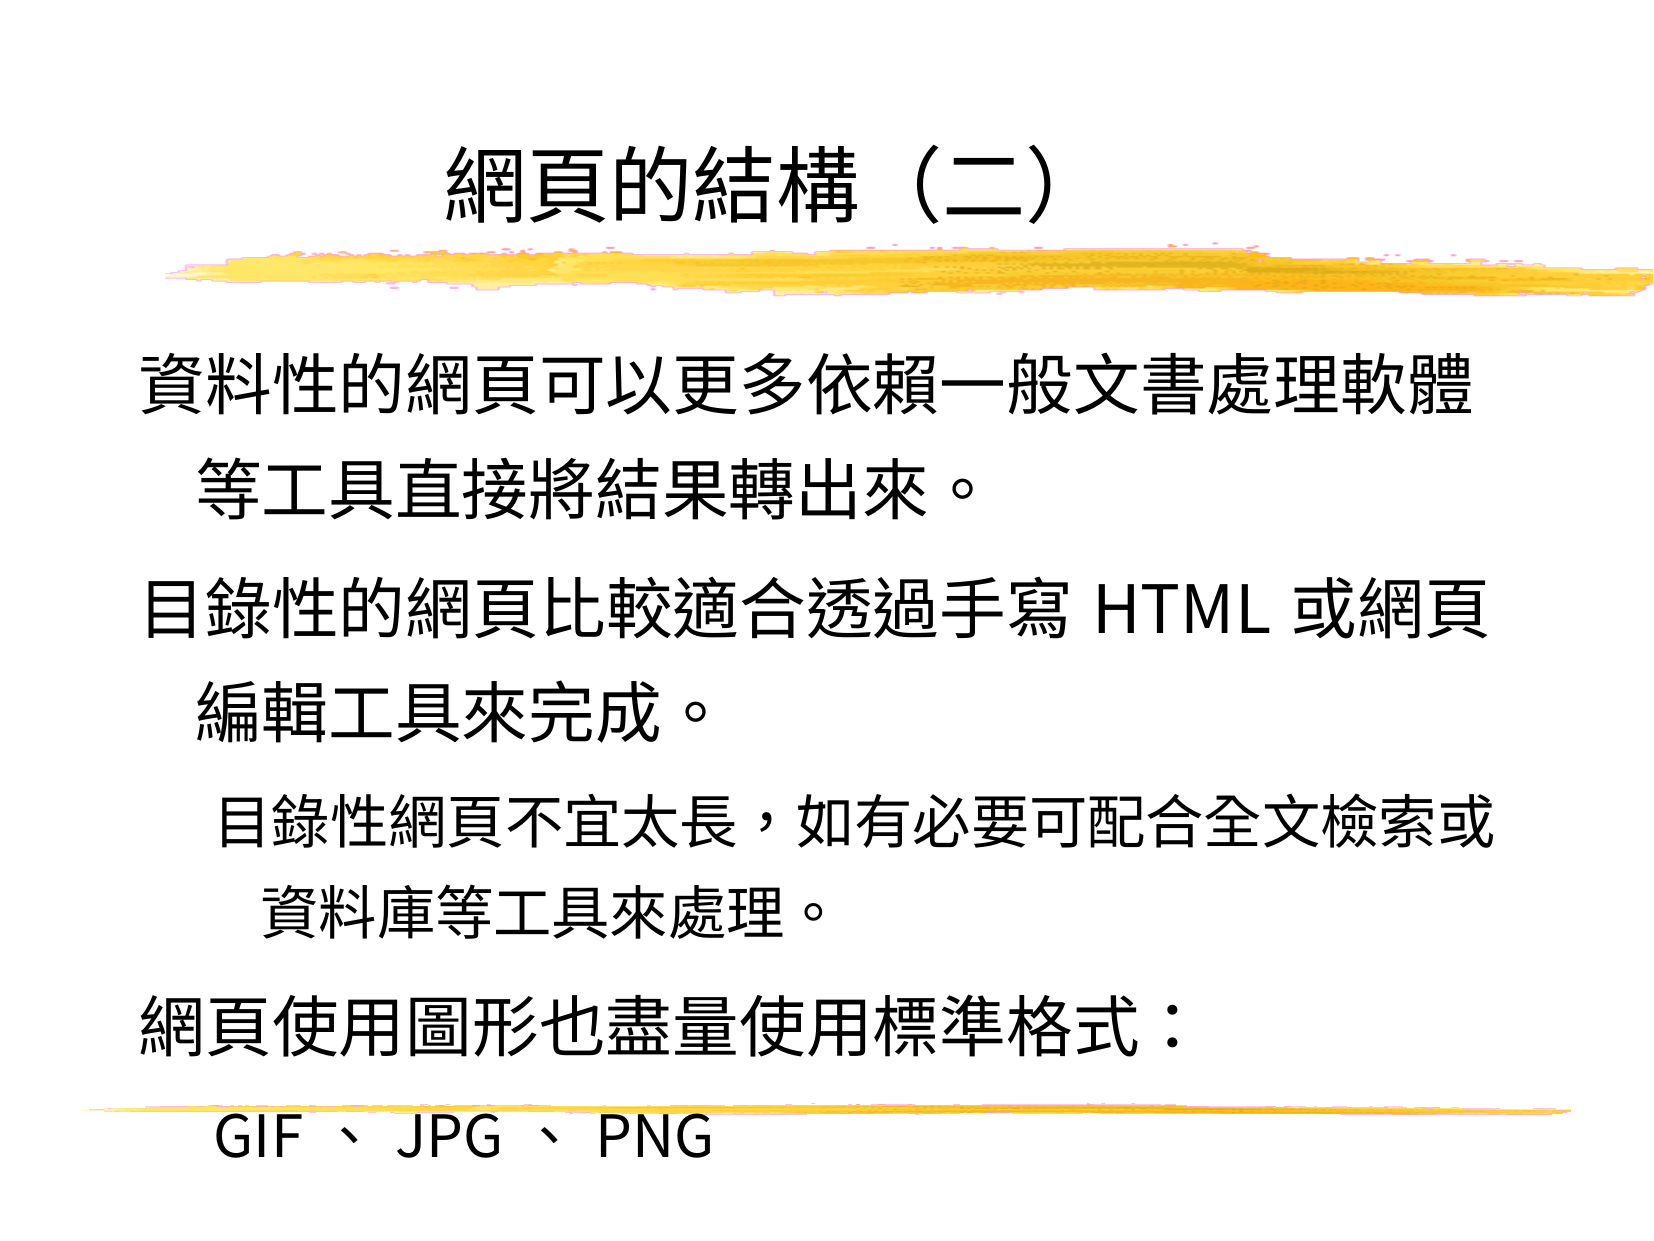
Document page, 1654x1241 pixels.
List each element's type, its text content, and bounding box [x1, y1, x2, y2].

list 資料性的網頁可以更多依賴一般文書處理軟體等工具直接將結果轉出來。 目錄性的網頁比較適合透過手寫HTML或網頁編輯工具來完成。 目錄性網頁不宜太長，如有必要可配合全文檢索或資料庫等工具來處理。 網頁使用圖形也盡量使用標準格式： GIF、JPG、PNG [124, 316, 1530, 1116]
picture [82, 1102, 225, 1117]
picture [165, 237, 1654, 308]
title 網頁的結構（二） [73, 41, 1479, 249]
picture [707, 1102, 1571, 1117]
